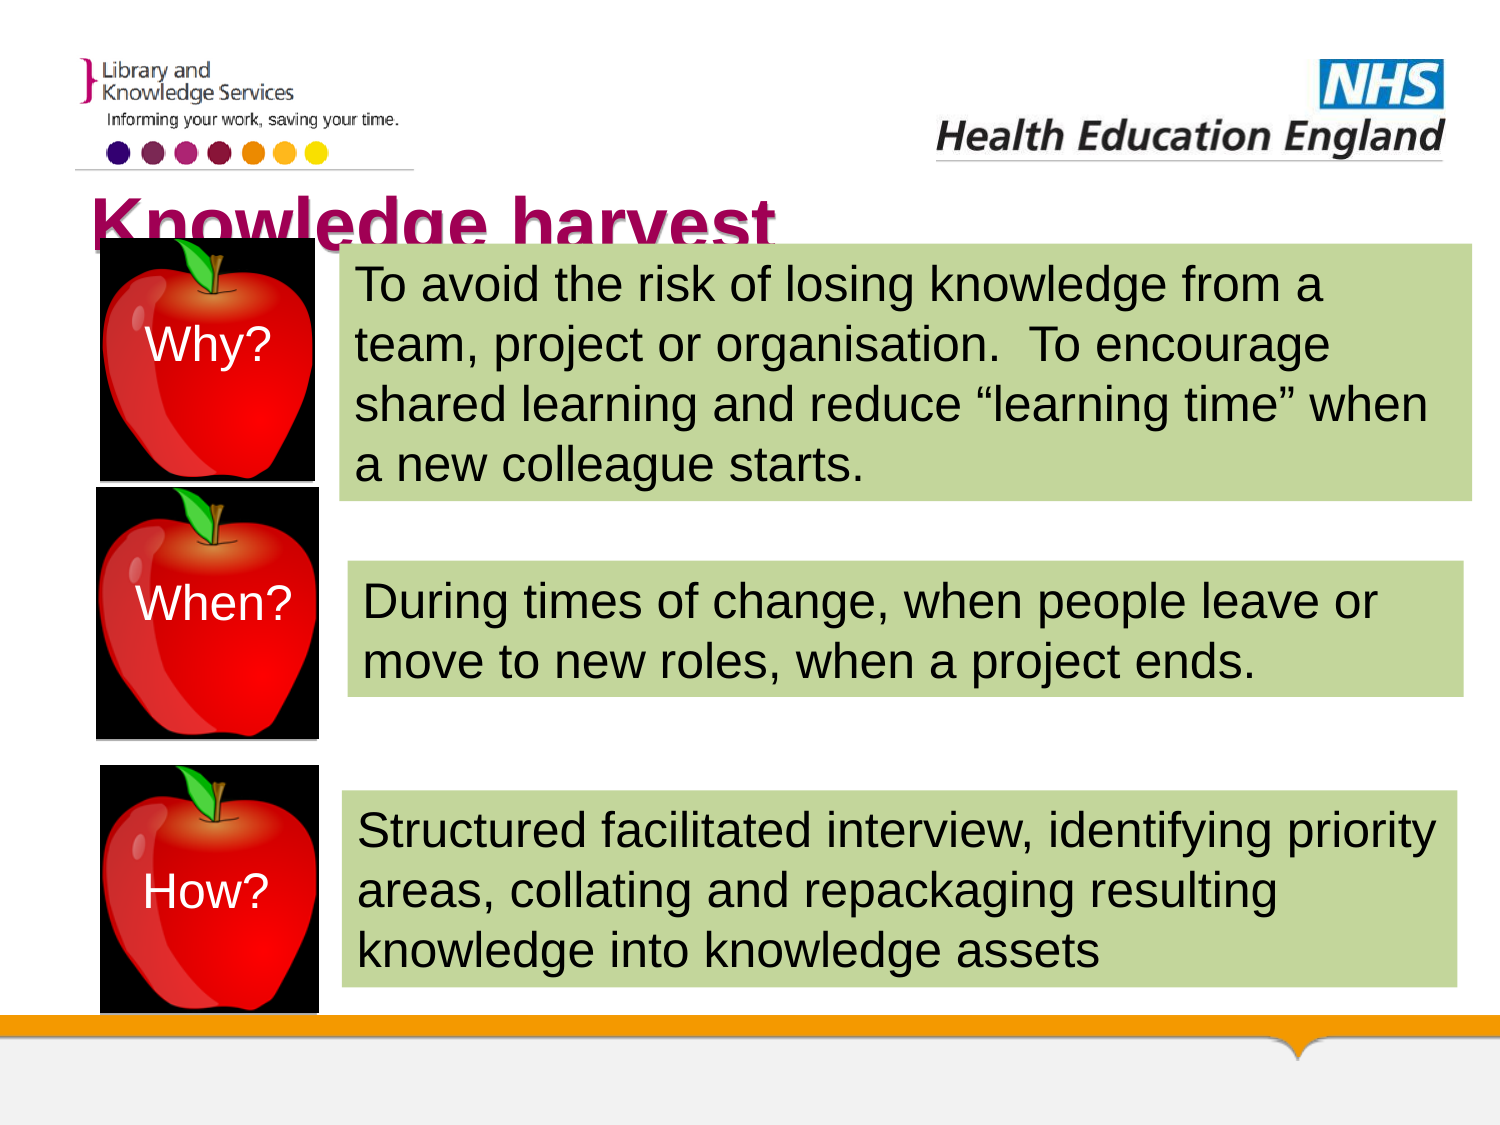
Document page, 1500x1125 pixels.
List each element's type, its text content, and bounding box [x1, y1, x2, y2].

picture [96, 487, 319, 739]
text_box When? [119, 562, 315, 639]
picture [75, 54, 416, 169]
text_box During times of change, when people leave or move to new roles, when a project ends. [347, 560, 1464, 697]
text_box How? [127, 851, 288, 927]
text_box Why? [129, 304, 290, 380]
picture [100, 238, 315, 481]
picture [100, 765, 319, 1013]
title Knowledge harvest [339, 132, 1500, 244]
text_box Structured facilitated interview, identifying priority areas, collating and repackaging resulting knowledge into knowledge assets [341, 790, 1458, 988]
text_box To avoid the risk of losing knowledge from a team, project or organisation. To encourage shared learning and reduce “learning time” when a new colleague starts. [339, 243, 1473, 502]
